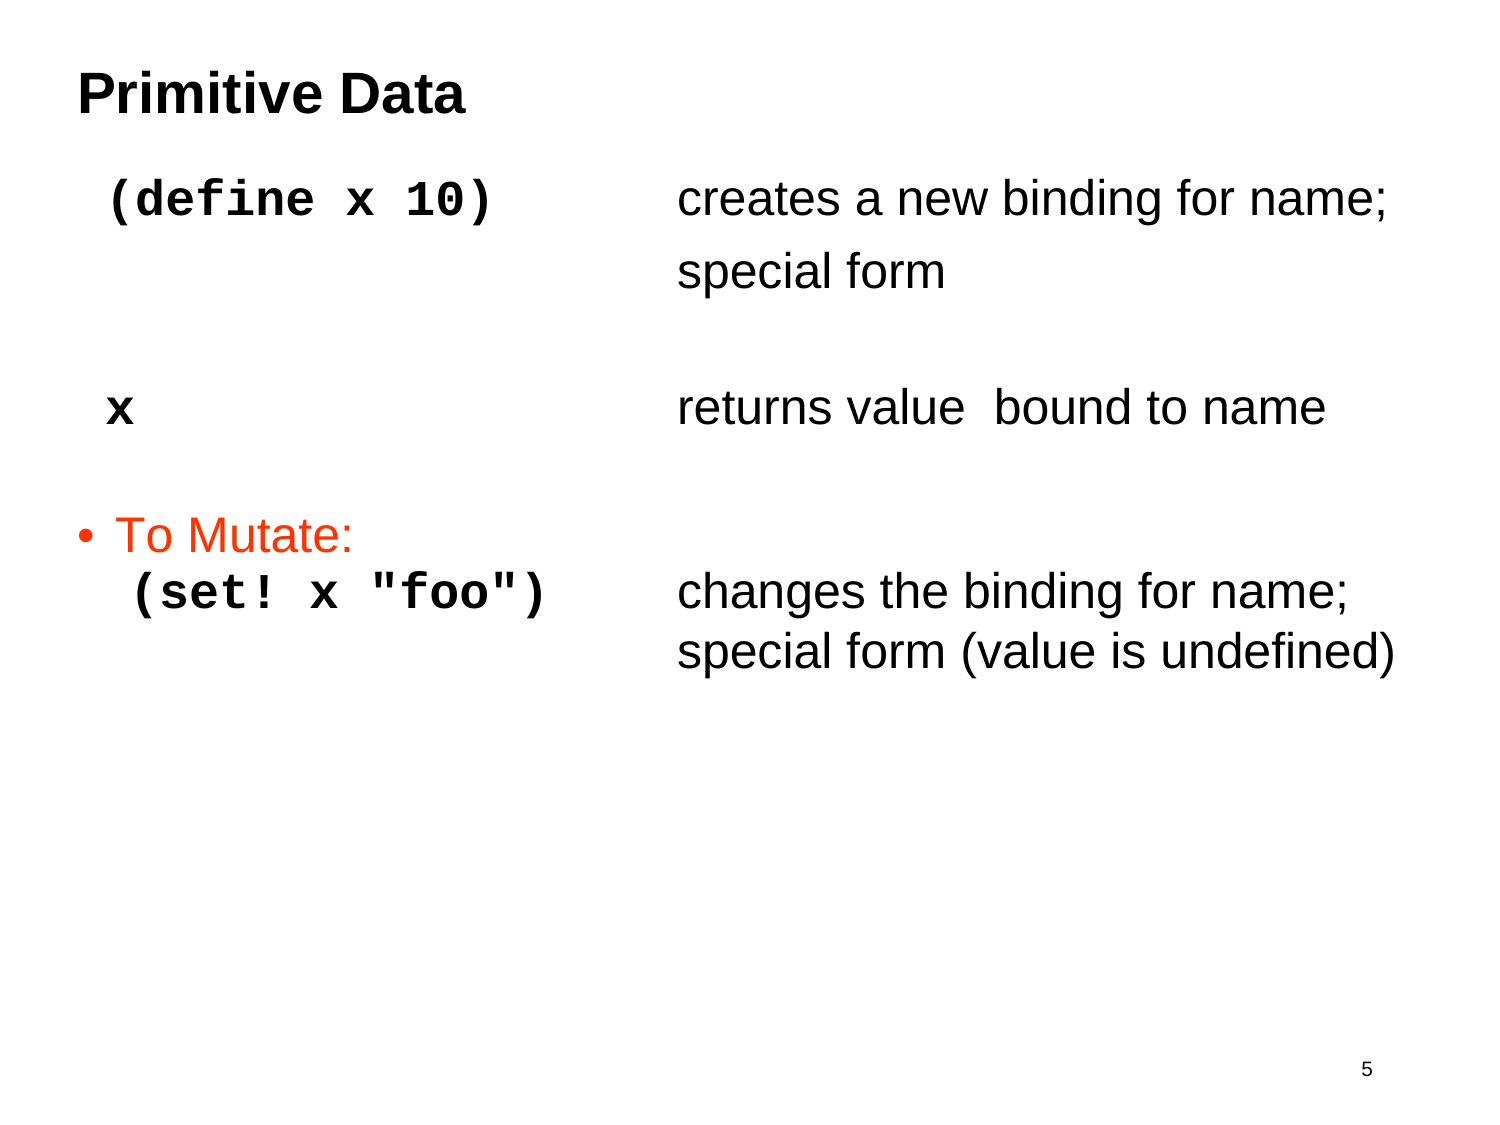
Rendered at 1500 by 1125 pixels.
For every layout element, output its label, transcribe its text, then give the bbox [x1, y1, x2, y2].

list (define x 10) creates a new binding for name; special form x returns value bound to name To Mutate: (set! x "foo") changes the binding for name; special form (value is undefined) [62, 162, 1450, 1000]
title Primitive Data [62, 24, 1338, 162]
